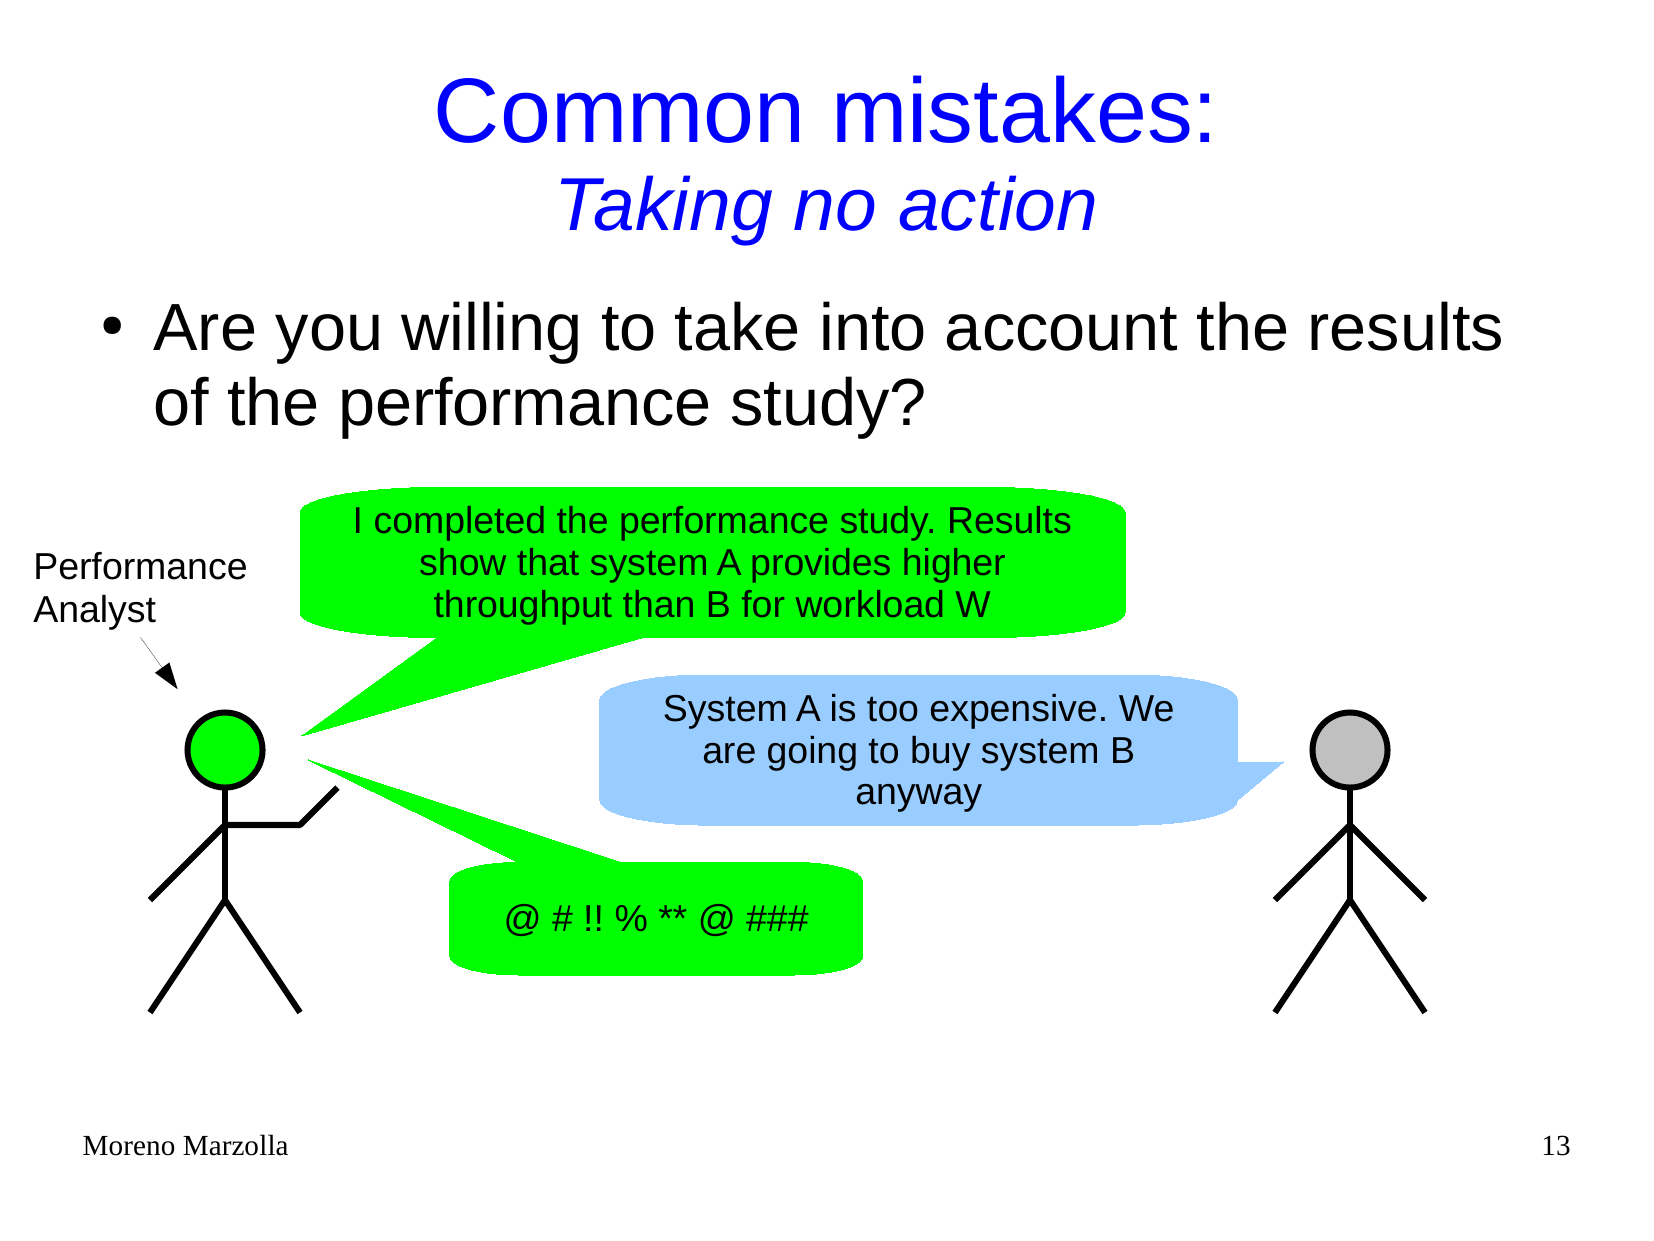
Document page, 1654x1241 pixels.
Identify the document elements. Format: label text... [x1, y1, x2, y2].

text_box [187, 712, 263, 788]
text_box [1312, 712, 1388, 788]
text_box @ # !! % ** @ ### [308, 759, 863, 976]
text_box Performance Analyst [18, 538, 263, 638]
text_box System A is too expensive. We are going to buy system B anyway [599, 675, 1284, 826]
title Common mistakes: Taking no action [82, 56, 1571, 250]
list Are you willing to take into account the results of the performance study? [82, 290, 1571, 1094]
text_box I completed the performance study. Results show that system A provides higher throughput than B for workload W [300, 487, 1126, 736]
